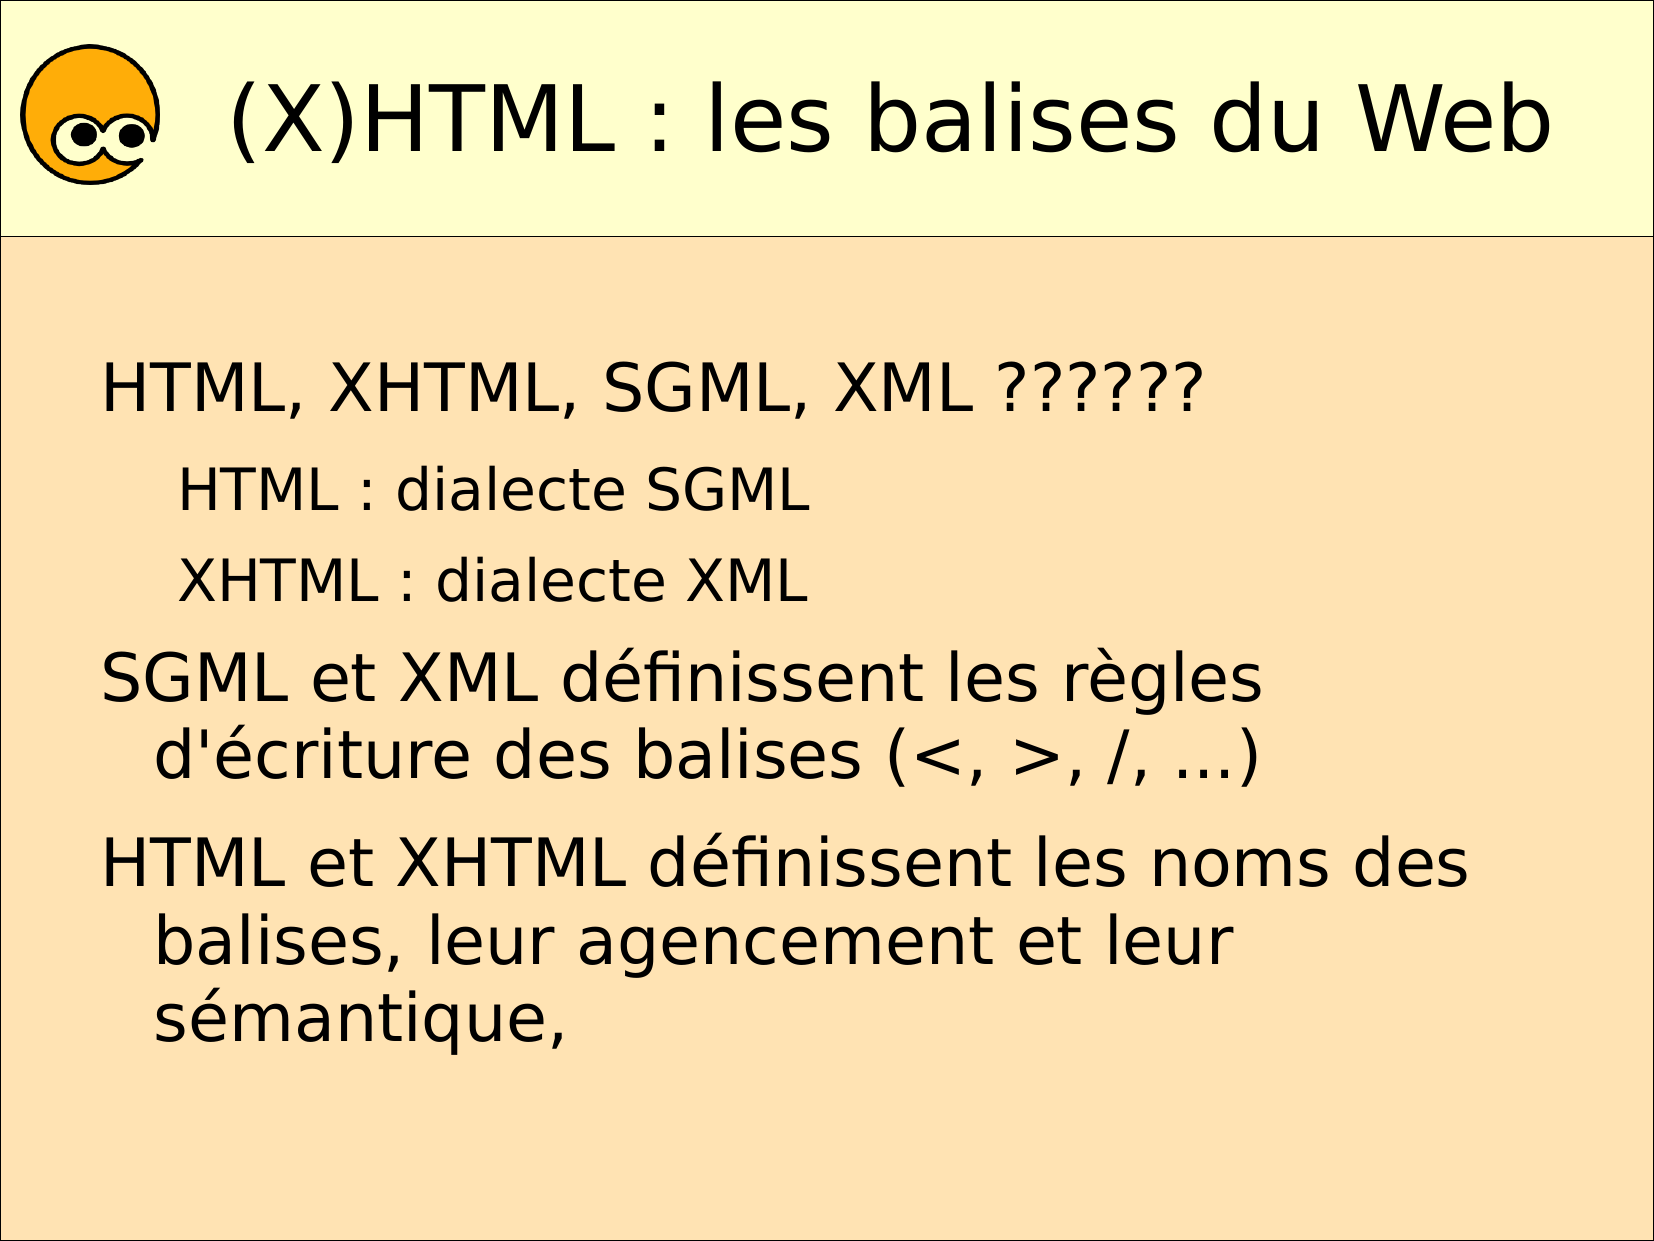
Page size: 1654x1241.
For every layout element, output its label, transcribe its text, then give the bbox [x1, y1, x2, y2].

title (X)HTML : les balises du Web [147, 23, 1636, 216]
picture [20, 44, 147, 185]
list HTML, XHTML, SGML, XML ?????? HTML : dialecte SGML XHTML : dialecte XML SGML et XML définissent les règles d'écriture des balises (<, >, /, ...) HTML et XHTML définissent les noms des balises, leur agencement et leur sémantique, [82, 349, 1571, 1153]
